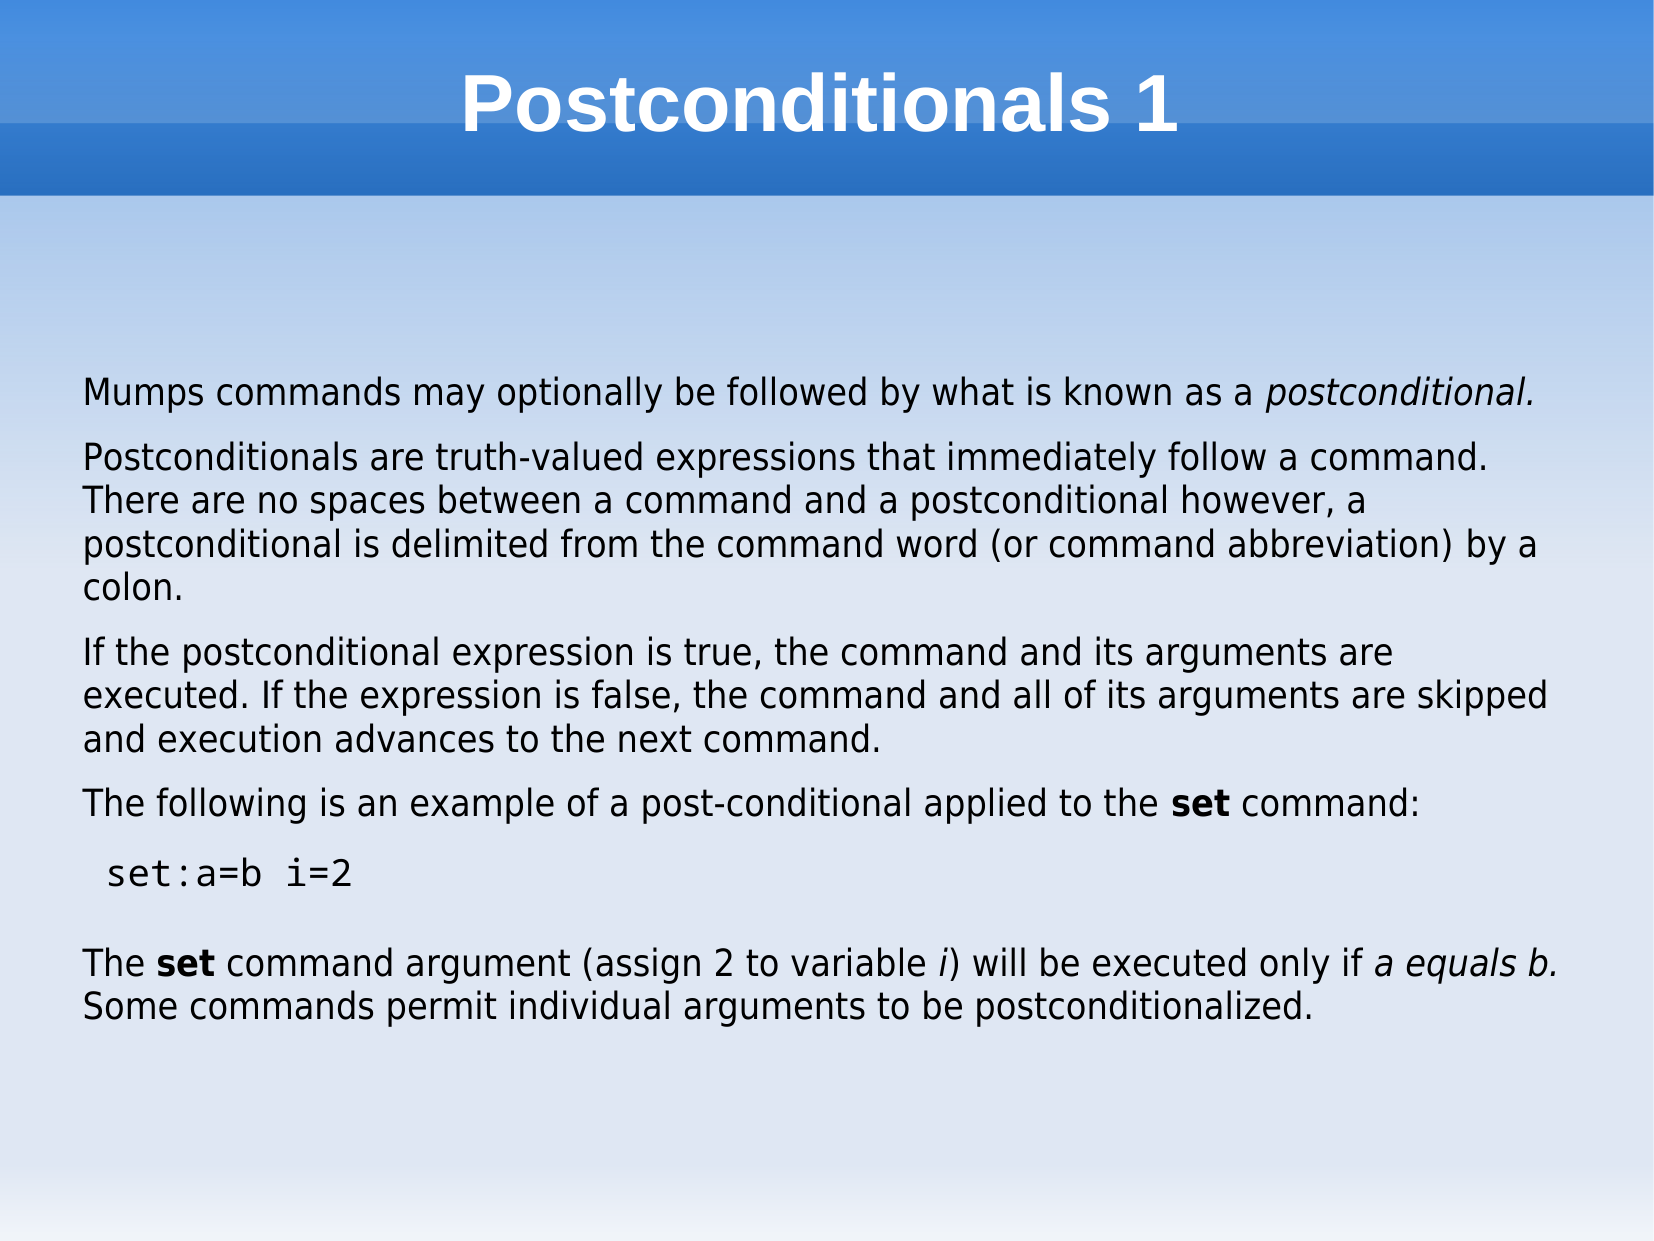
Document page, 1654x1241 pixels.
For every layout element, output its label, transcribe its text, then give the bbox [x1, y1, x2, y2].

picture [0, 0, 1654, 1241]
subtitle Mumps commands may optionally be followed by what is known as a postconditional. Postconditionals are truth-valued expressions that immediately follow a command. There are no spaces between a command and a postconditional however, a postconditional is delimited from the command word (or command abbreviation) by a colon. If the postconditional expression is true, the command and its arguments are executed. If the expression is false, the command and all of its arguments are skipped and execution advances to the next command. The following is an example of a post-conditional applied to the set command: set:a=b i=2 The set command argument (assign 2 to variable i) will be executed only if a equals b. Some commands permit individual arguments to be postconditionalized. [82, 191, 1571, 1208]
title Postconditionals 1 [76, 0, 1565, 208]
